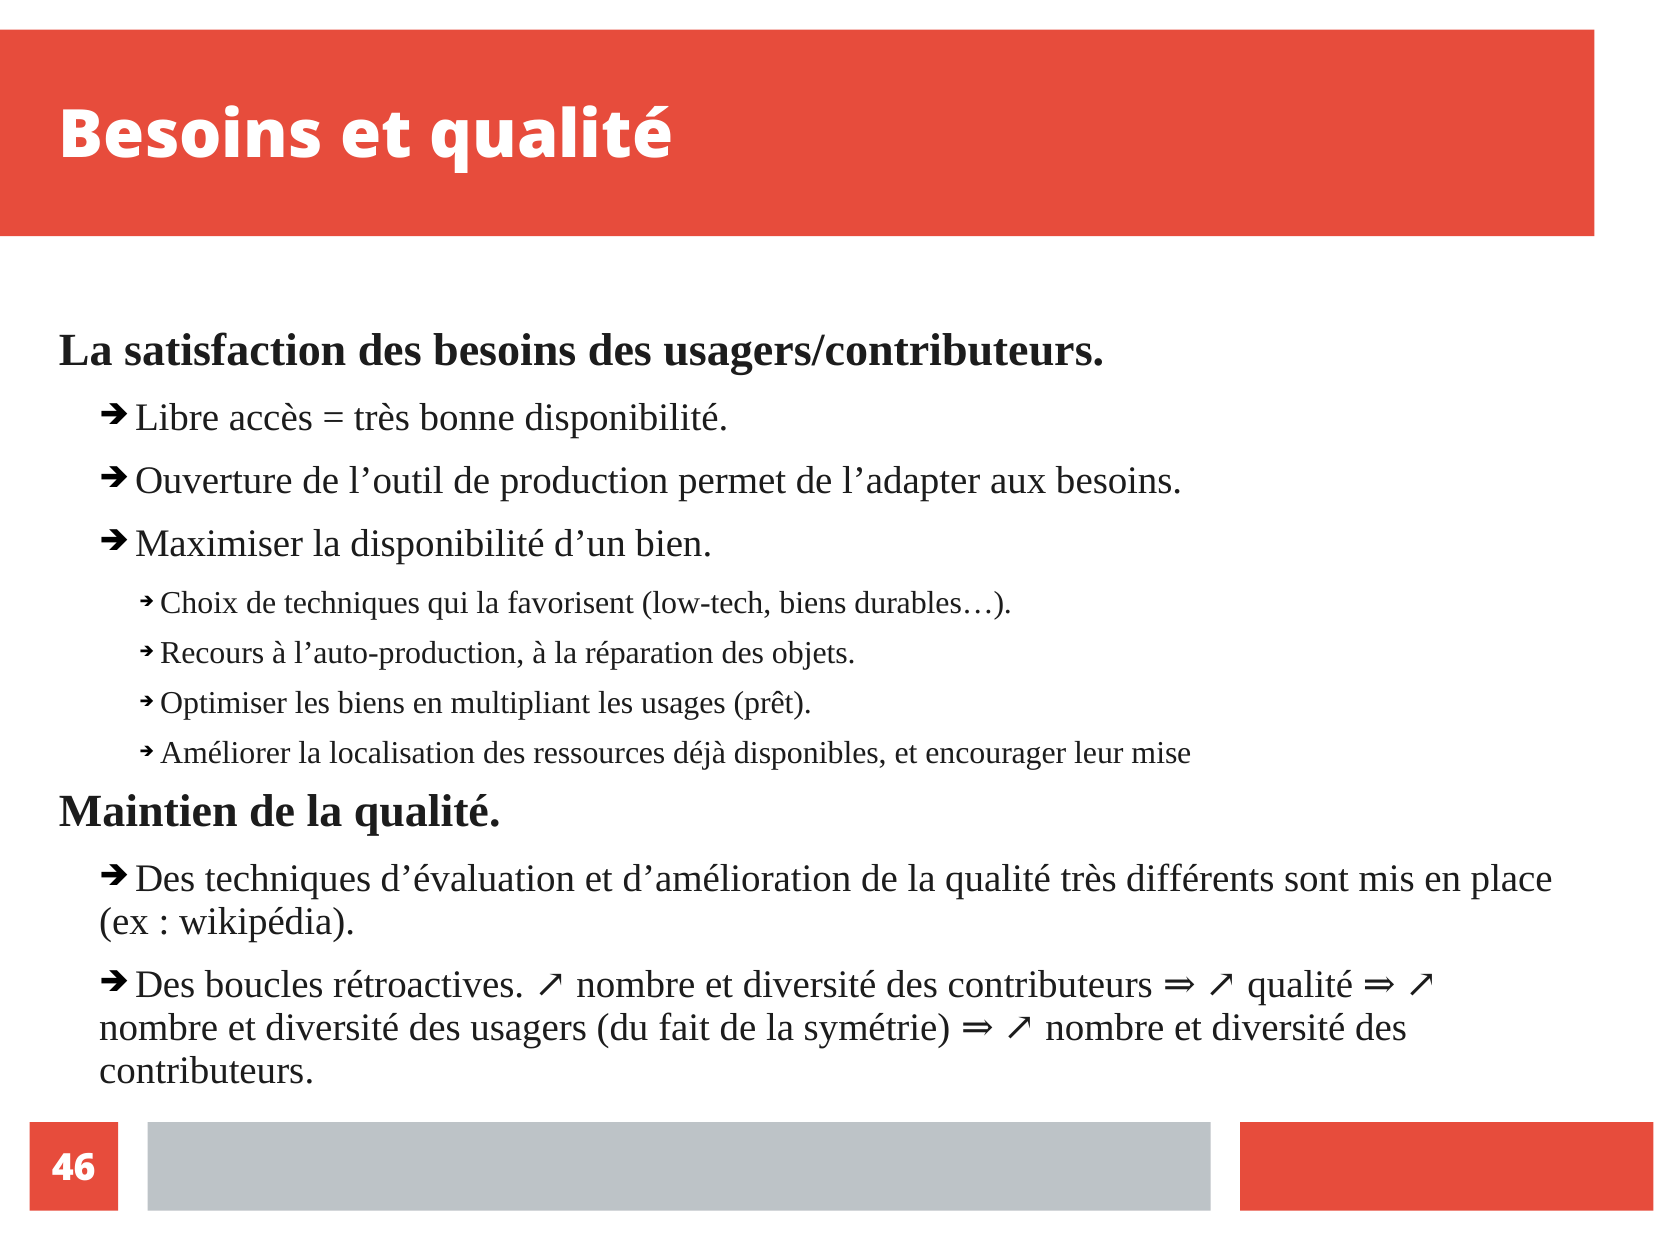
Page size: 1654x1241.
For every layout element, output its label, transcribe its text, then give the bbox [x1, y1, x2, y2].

list La satisfaction des besoins des usagers/contributeurs. Libre accès = très bonne disponibilité. Ouverture de l’outil de production permet de l’adapter aux besoins. Maximiser la disponibilité d’un bien. Choix de techniques qui la favorisent (low-tech, biens durables…). Recours à l’auto-production, à la réparation des objets. Optimiser les biens en multipliant les usages (prêt). Améliorer la localisation des ressources déjà disponibles, et encourager leur mise Maintien de la qualité. Des techniques d’évaluation et d’amélioration de la qualité très différents sont mis en place (ex : wikipédia). Des boucles rétroactives. ↗ nombre et diversité des contributeurs ⇒ ↗ qualité ⇒ ↗ nombre et diversité des usagers (du fait de la symétrie) ⇒ ↗ nombre et diversité des contributeurs. [59, 324, 1565, 1093]
title Besoins et qualité [59, 70, 1595, 178]
